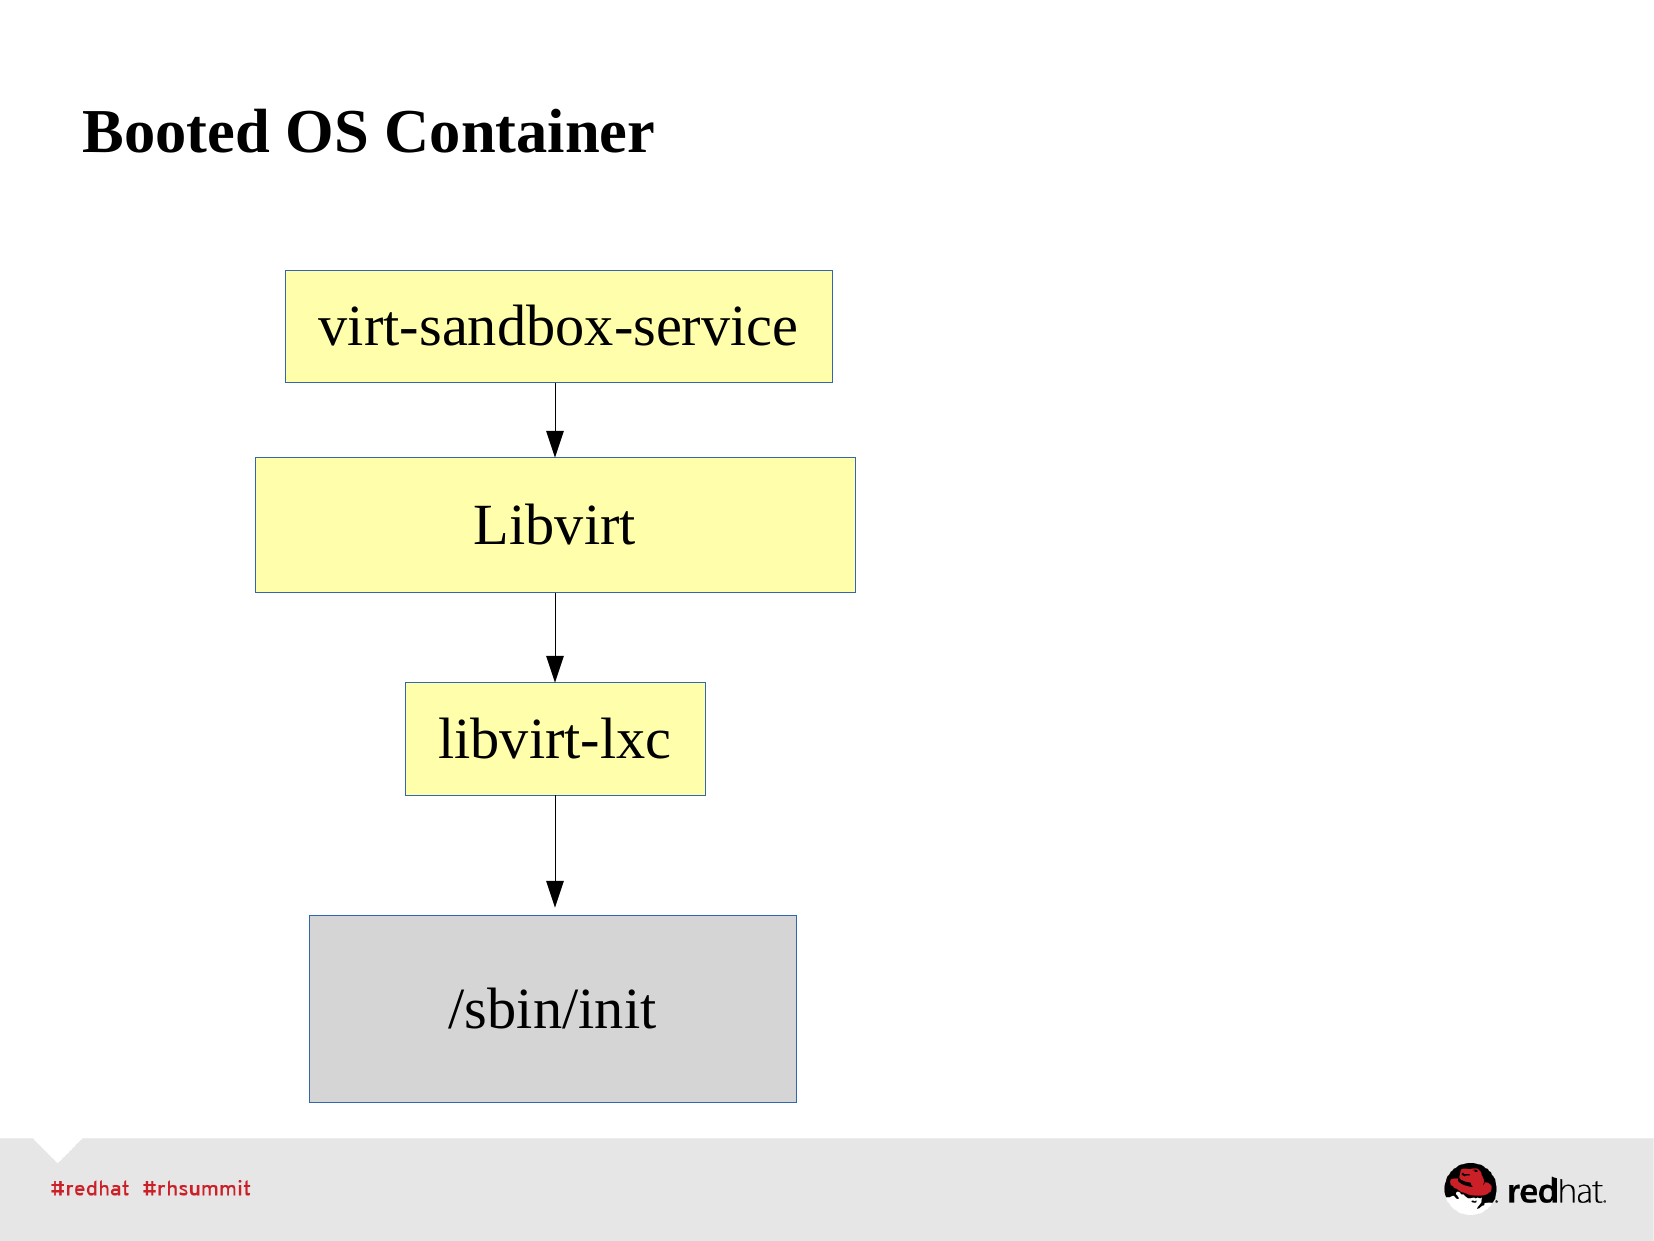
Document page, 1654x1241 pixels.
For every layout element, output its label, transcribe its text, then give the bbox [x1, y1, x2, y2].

text_box virt-sandbox-service [285, 270, 833, 383]
text_box /sbin/init [309, 915, 797, 1103]
text_box Libvirt [255, 457, 856, 593]
text_box libvirt-lxc [405, 682, 706, 796]
picture [0, 0, 1654, 1241]
title Booted OS Container [82, 37, 1571, 226]
